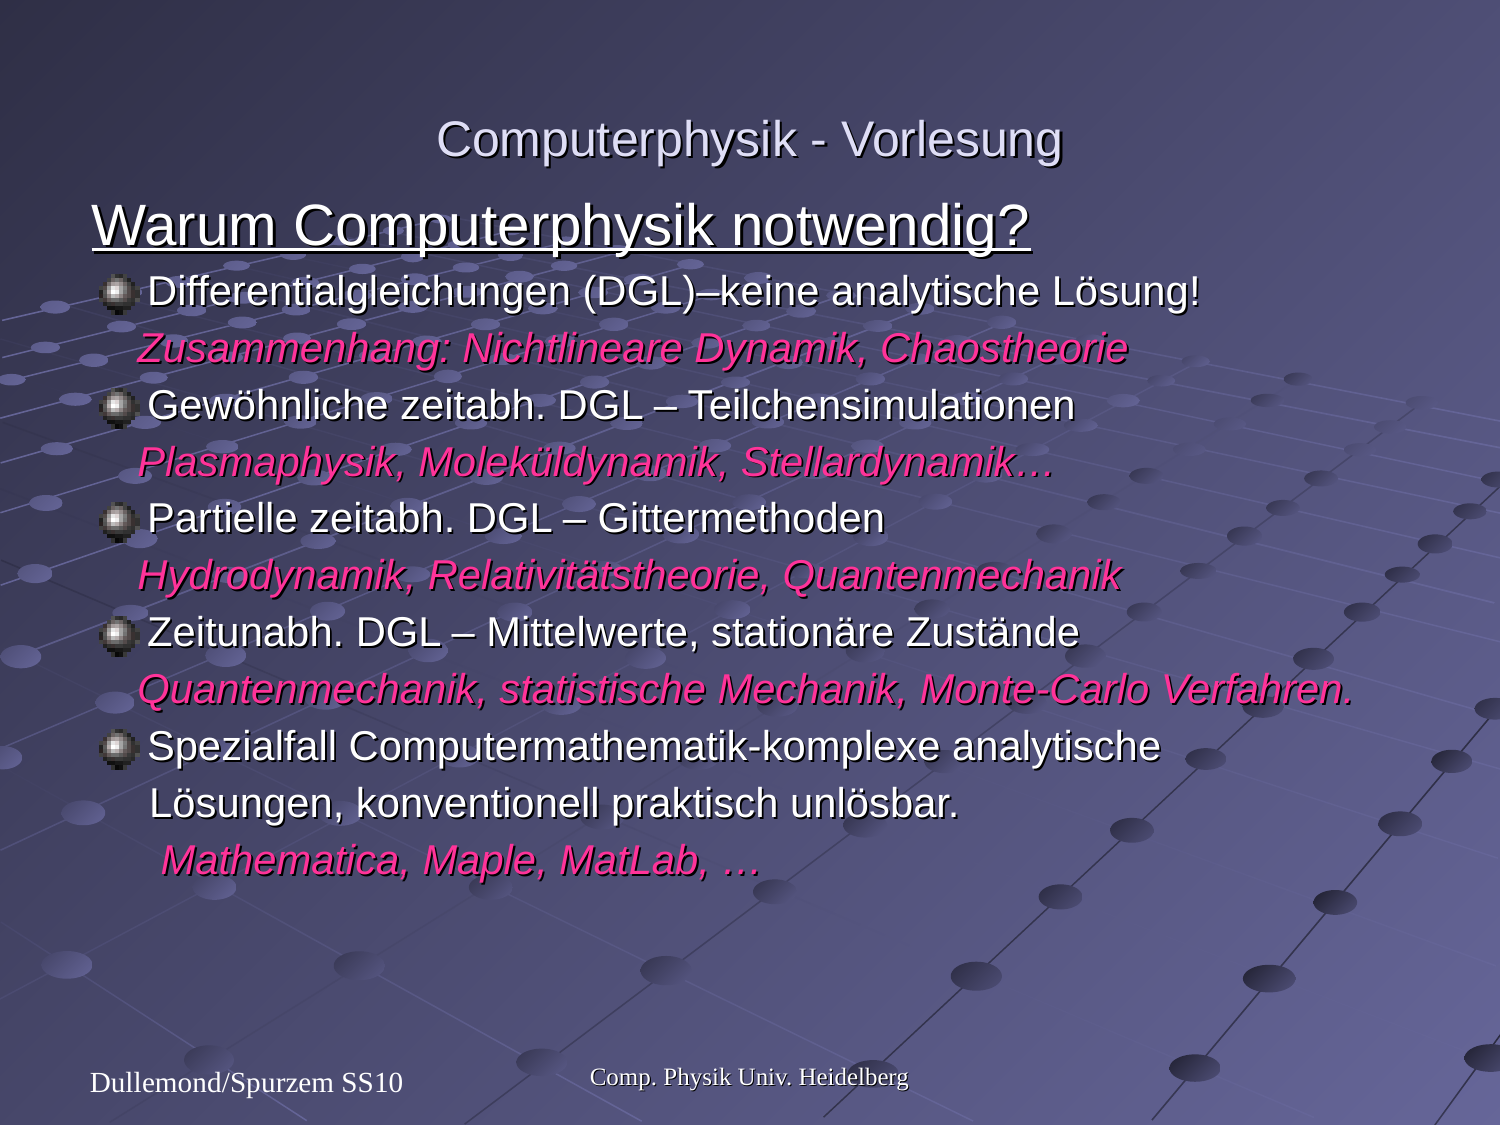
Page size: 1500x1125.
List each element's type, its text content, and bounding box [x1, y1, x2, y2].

list Warum Computerphysik notwendig? Differentialgleichungen (DGL)–keine analytische Lösung! Zusammenhang: Nichtlineare Dynamik, Chaostheorie Gewöhnliche zeitabh. DGL – Teilchensimulationen Plasmaphysik, Moleküldynamik, Stellardynamik… Partielle zeitabh. DGL – Gittermethoden Hydrodynamik, Relativitätstheorie, Quantenmechanik Zeitunabh. DGL – Mittelwerte, stationäre Zustände Quantenmechanik, statistische Mechanik, Monte-Carlo Verfahren. Spezialfall Computermathematik-komplexe analytische Lösungen, konventionell praktisch unlösbar. Mathematica, Maple, MatLab, … [76, 184, 1427, 1000]
title Computerphysik - Vorlesung [75, 45, 1426, 233]
